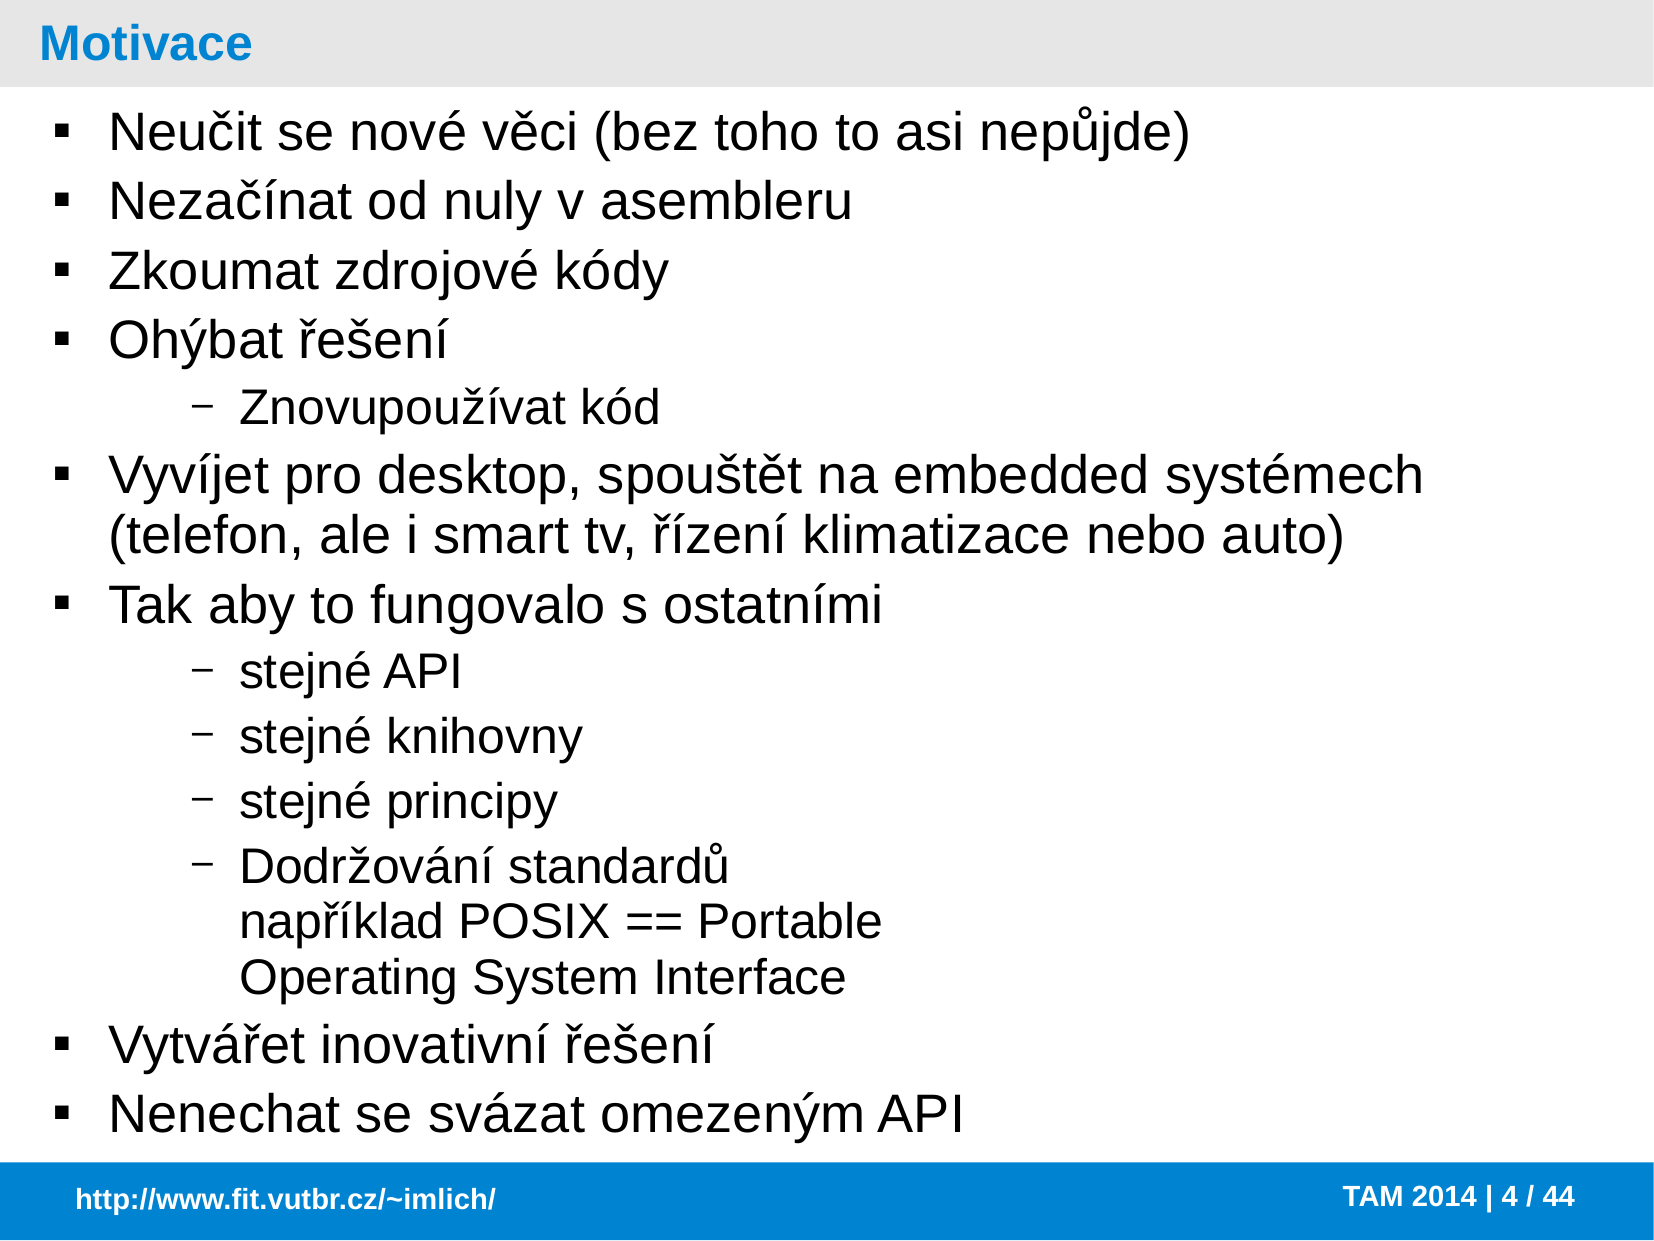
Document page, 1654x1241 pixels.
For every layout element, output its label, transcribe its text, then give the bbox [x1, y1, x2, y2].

title Motivace [39, 5, 1615, 81]
list Neučit se nové věci (bez toho to asi nepůjde) Nezačínat od nuly v asembleru Zkoumat zdrojové kódy Ohýbat řešení Znovupoužívat kód Vyvíjet pro desktop, spouštět na embedded systémech (telefon, ale i smart tv, řízení klimatizace nebo auto) Tak aby to fungovalo s ostatními stejné API stejné knihovny stejné principy Dodržování standardů například POSIX == Portable Operating System Interface Vytvářet inovativní řešení Nenechat se svázat omezeným API [37, 101, 1613, 1145]
